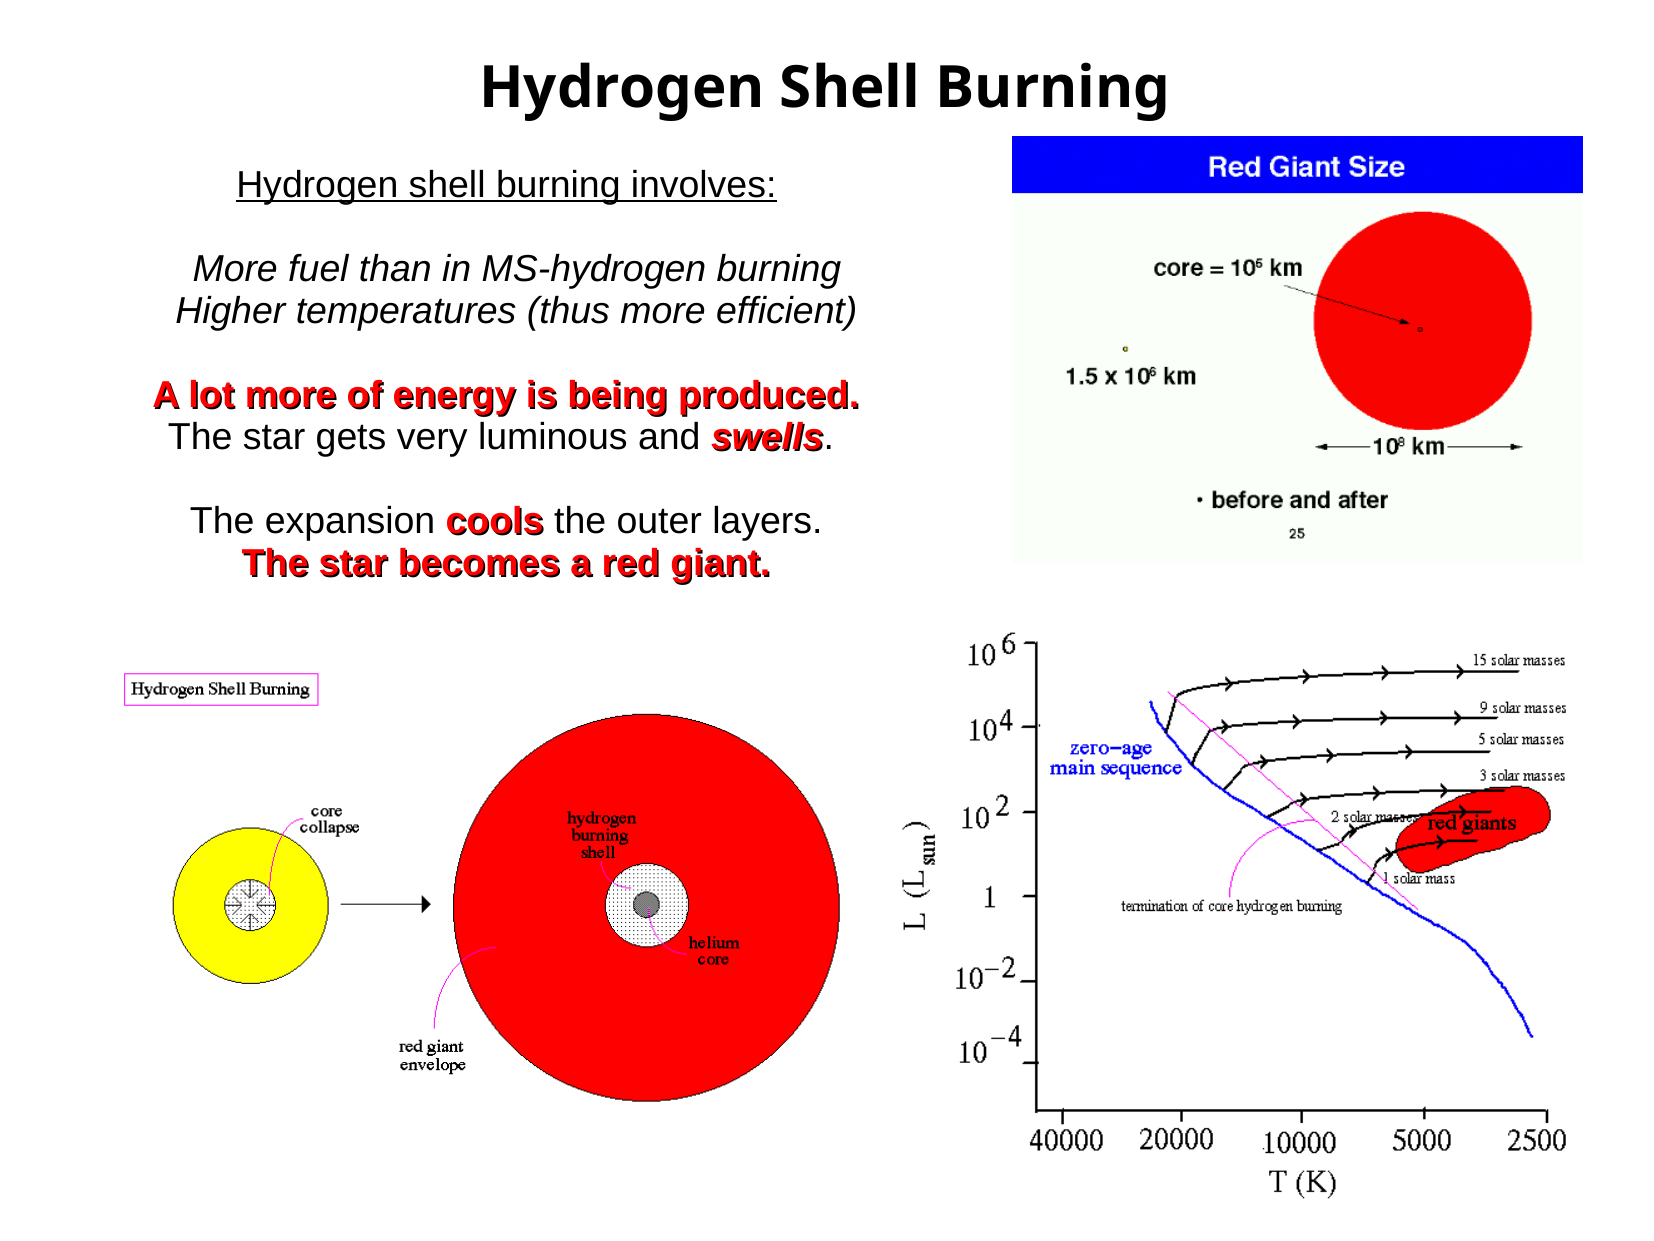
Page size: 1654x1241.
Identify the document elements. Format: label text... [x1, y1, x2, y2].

text_box Hydrogen Shell Burning [0, 37, 1651, 134]
text_box Hydrogen shell burning involves: More fuel than in MS-hydrogen burning Higher temperatures (thus more efficient) A lot more of energy is being produced. The star gets very luminous and swells. The expansion cools the outer layers. The star becomes a red giant. [112, 156, 901, 676]
picture [112, 656, 863, 1126]
picture [900, 614, 1651, 1241]
picture [1012, 136, 1583, 563]
